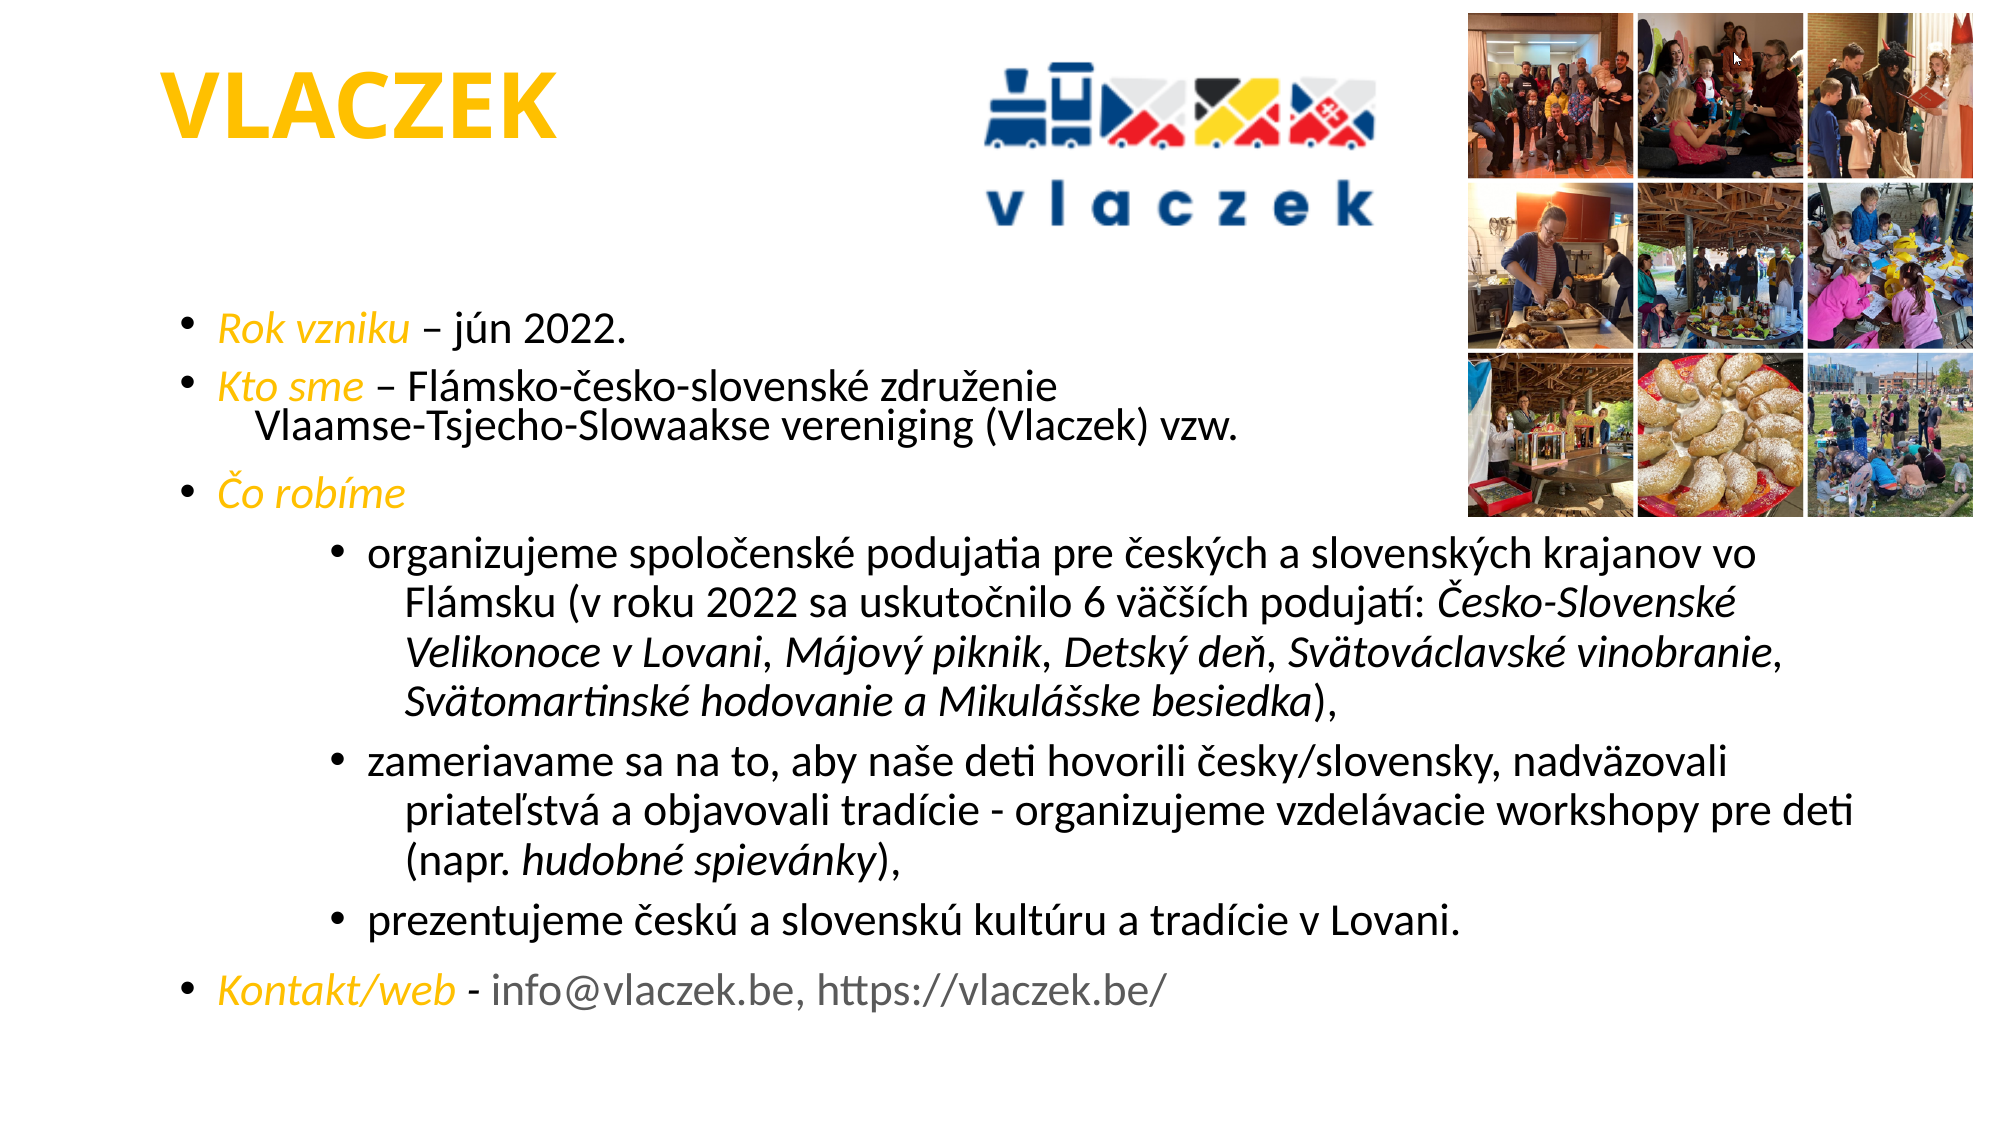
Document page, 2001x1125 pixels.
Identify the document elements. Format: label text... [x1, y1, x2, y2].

title VLACZEK [145, 0, 1871, 218]
picture [967, 42, 1402, 240]
picture [1468, 13, 1973, 517]
list Rok vzniku – jún 2022. Kto sme – Flámsko-česko-slovenské združenie - Vlaamse-Tsjecho-Slowaakse vereniging (Vlaczek) vzw. Čo robíme organizujeme spoločenské podujatia pre českých a slovenských krajanov vo Flámsku (v roku 2022 sa uskutočnilo 6 väčších podujatí: Česko-Slovenské Velikonoce v Lovani, Májový piknik, Detský deň, Svätováclavské vinobranie, Svätomartinské hodovanie a Mikulášske besiedka), zameriavame sa na to, aby naše deti hovorili česky/slovensky, nadväzovali priateľstvá a objavovali tradície - organizujeme vzdelávacie workshopy pre deti (napr. hudobné spievánky), prezentujeme českú a slovenskú kultúru a tradície v Lovani. Kontakt/web - info@vlaczek.be, https://vlaczek.be/ [164, 309, 1928, 1125]
